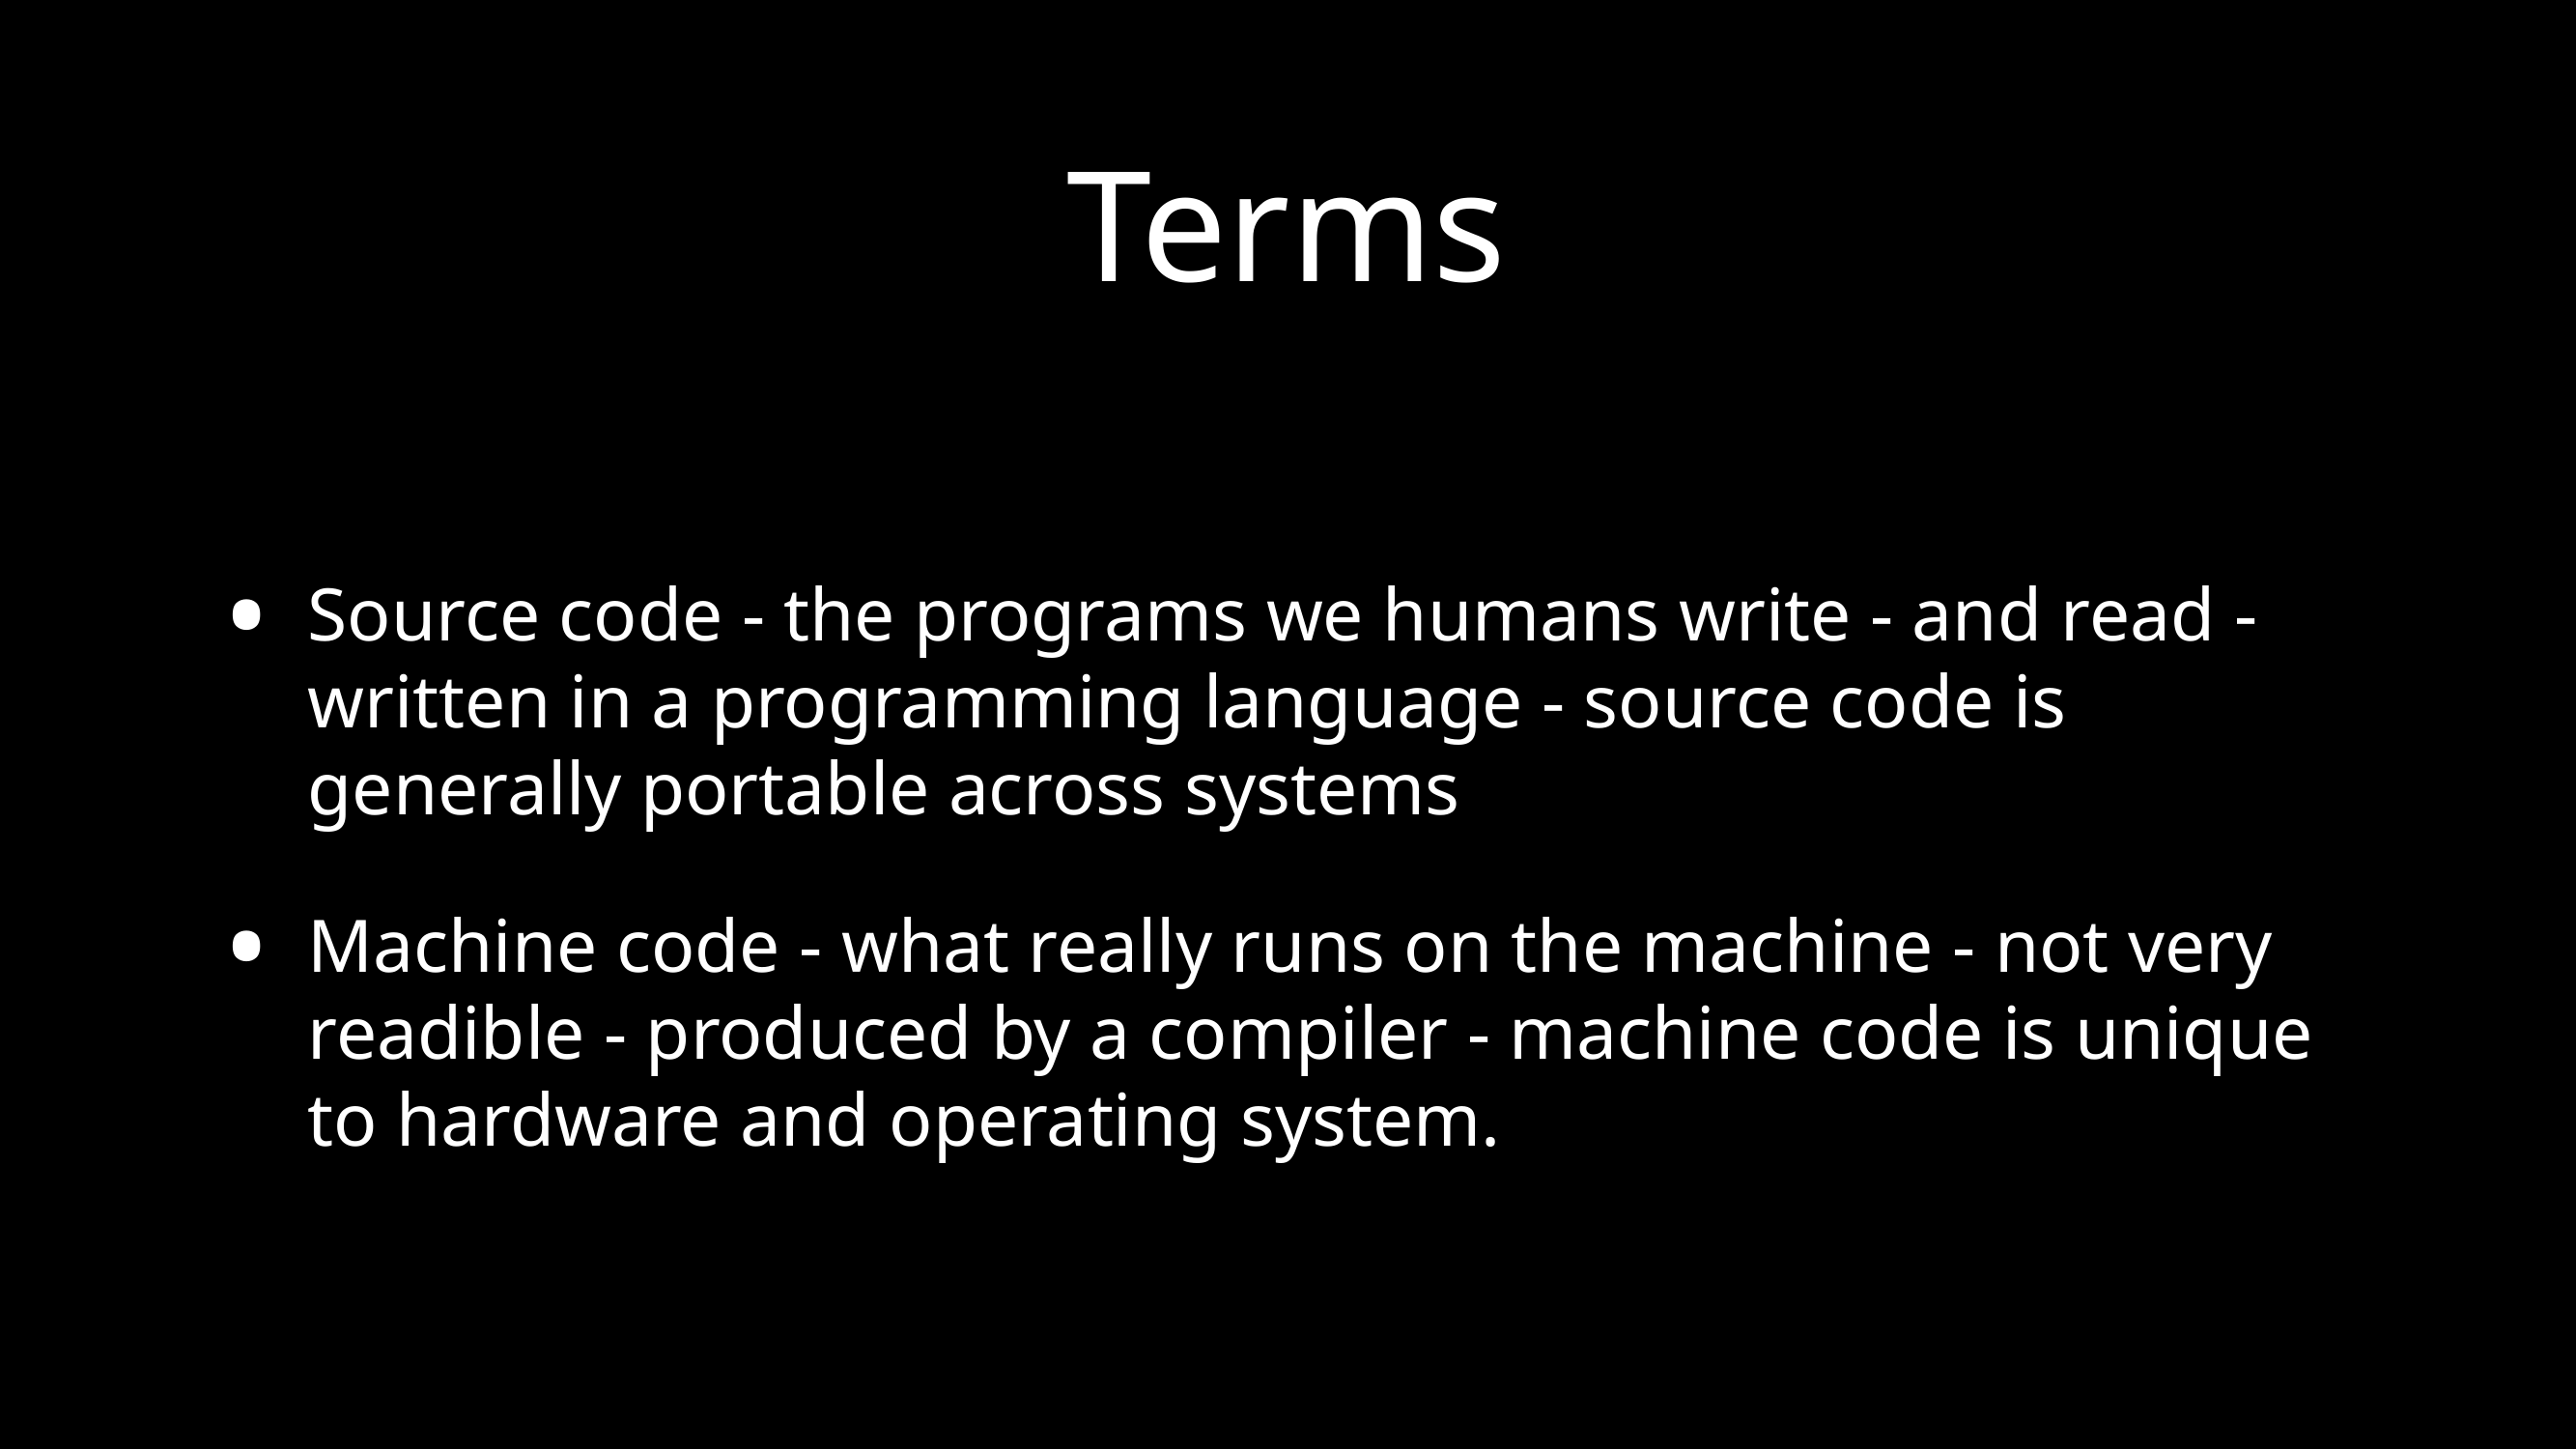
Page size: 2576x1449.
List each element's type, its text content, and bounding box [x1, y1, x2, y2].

title Terms [183, 38, 2392, 403]
list Source code - the programs we humans write - and read - written in a programming language - source code is generally portable across systems Machine code - what really runs on the machine - not very readible - produced by a compiler - machine code is unique to hardware and operating system. [183, 412, 2392, 1317]
